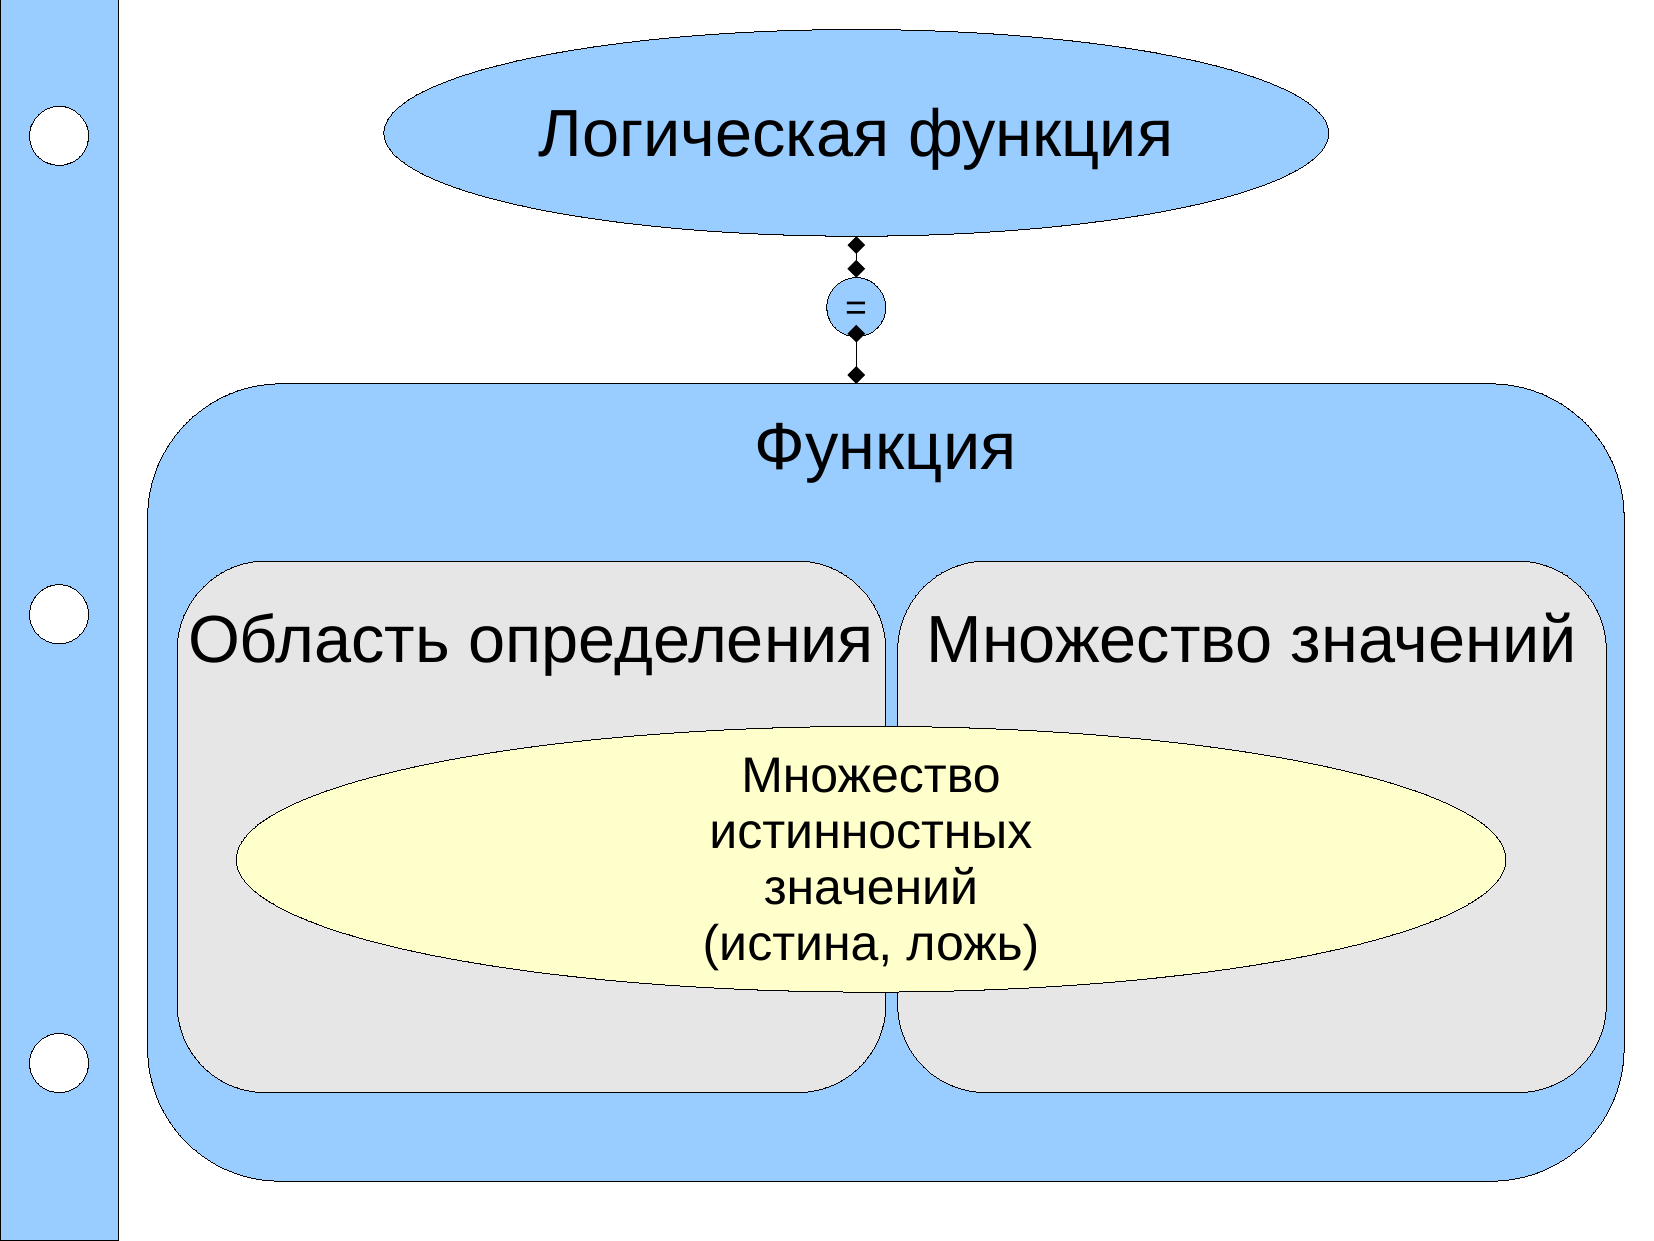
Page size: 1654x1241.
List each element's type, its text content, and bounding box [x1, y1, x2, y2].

text_box = [826, 277, 886, 336]
text_box Логическая функция [383, 29, 1329, 237]
text_box Множество истинностных значений (истина, ложь) [236, 726, 1506, 993]
text_box Функция [147, 383, 1625, 1182]
text_box Область определения [177, 561, 886, 1093]
text_box [0, 0, 119, 1241]
text_box Множество значений [897, 561, 1607, 1093]
